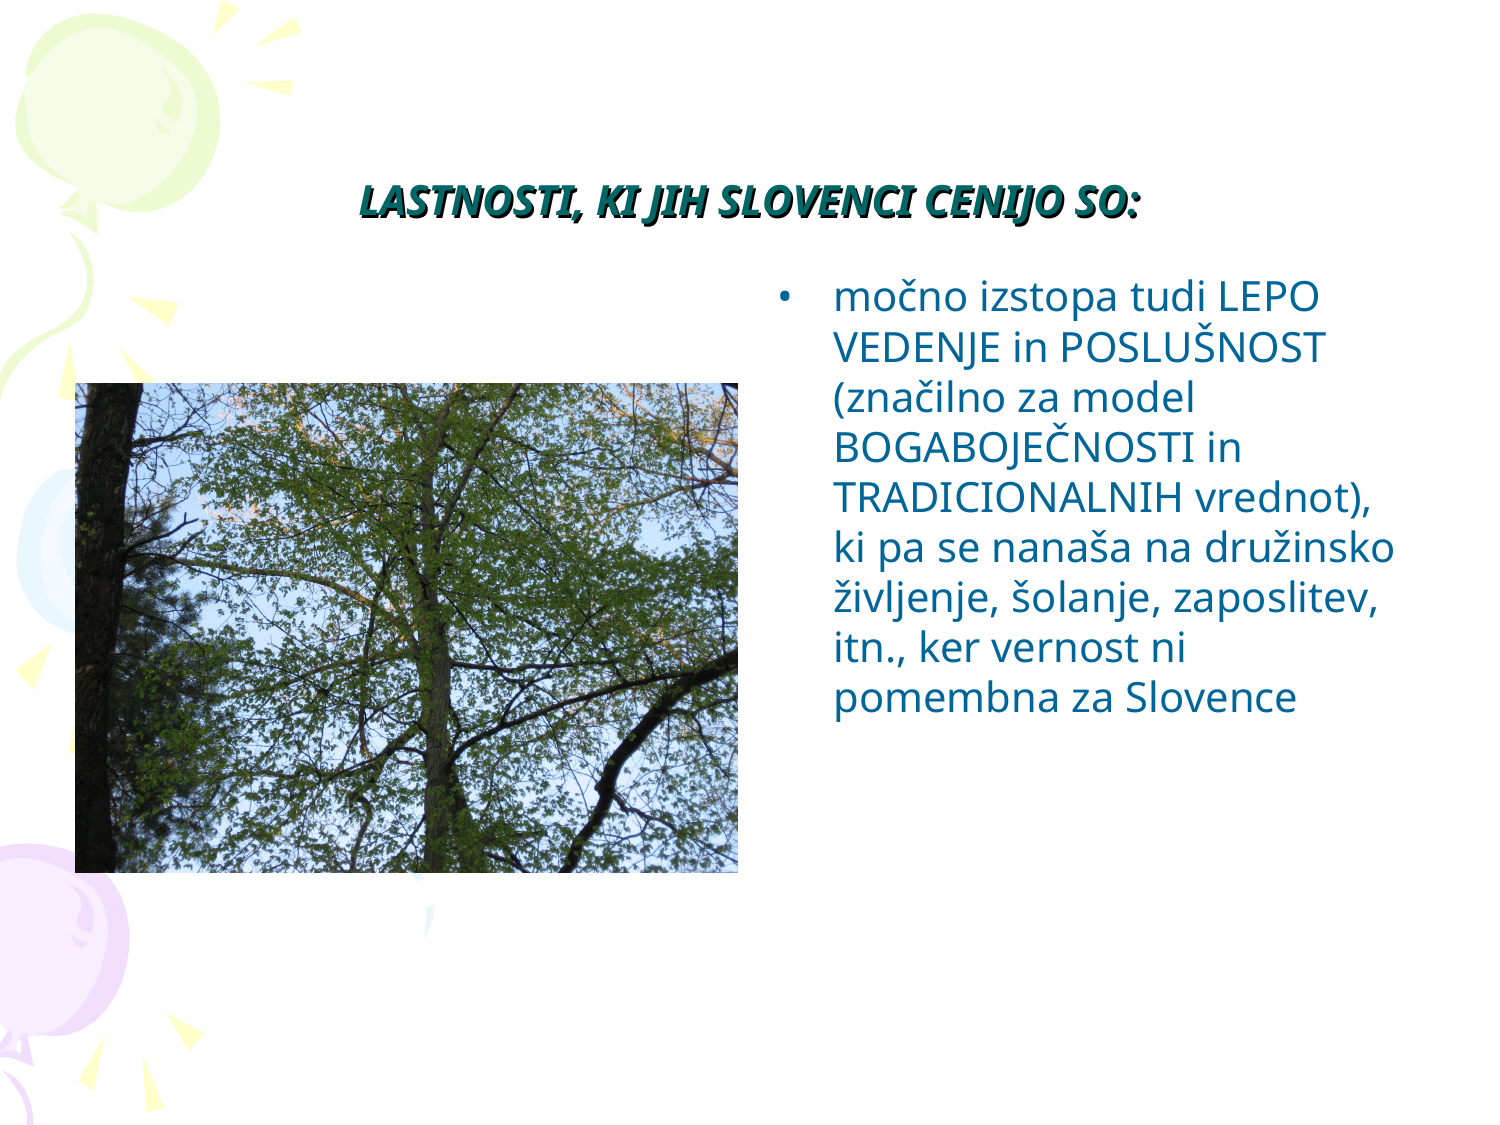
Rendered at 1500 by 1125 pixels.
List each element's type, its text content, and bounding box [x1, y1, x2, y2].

picture [75, 383, 738, 873]
title LASTNOSTI, KI JIH SLOVENCI CENIJO SO: [72, 16, 1426, 233]
list močno izstopa tudi LEPO VEDENJE in POSLUŠNOST (značilno za model BOGABOJEČNOSTI in TRADICIONALNIH vrednot), ki pa se nanaša na družinsko življenje, šolanje, zaposlitev, itn., ker vernost ni pomembna za Slovence [762, 262, 1426, 994]
